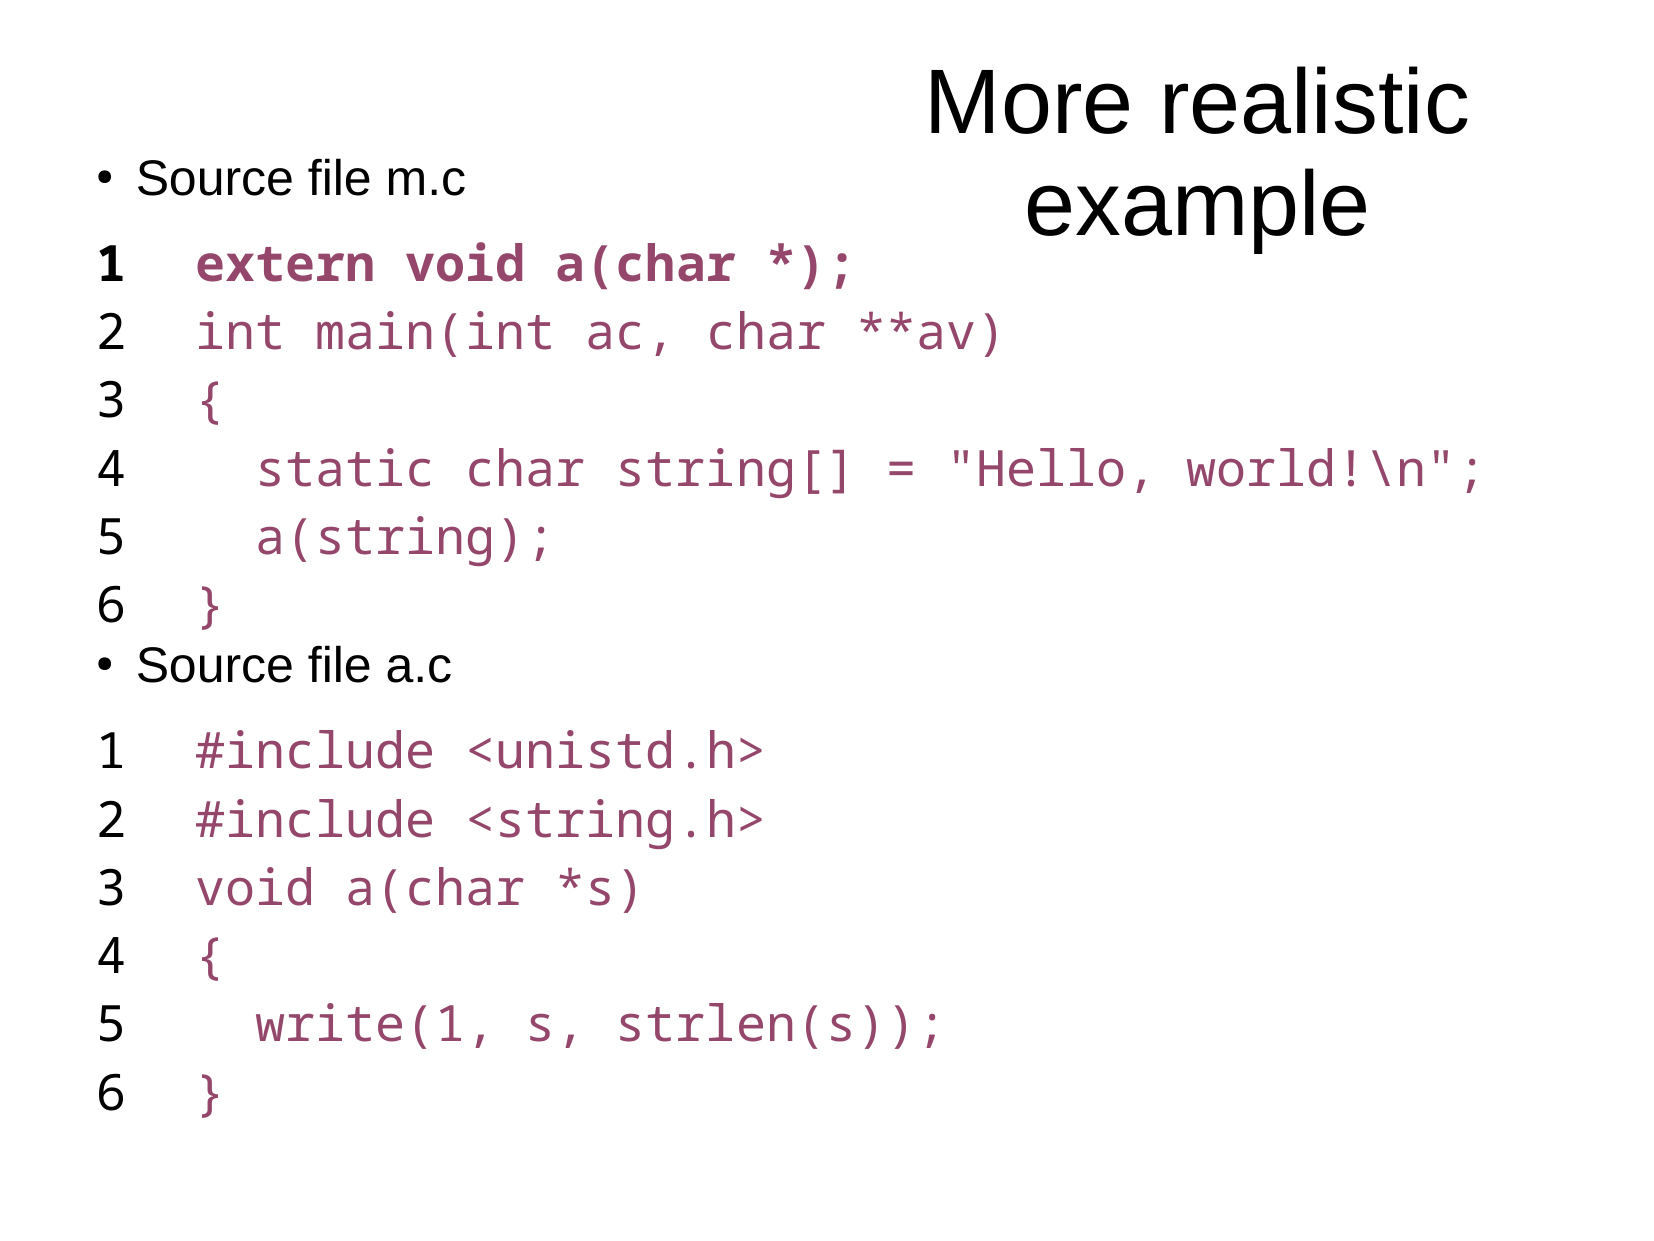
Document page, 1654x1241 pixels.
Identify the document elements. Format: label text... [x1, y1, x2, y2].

list Source file m.c extern void a(char *); int main(int ac, char **av) { static char string[] = "Hello, world!\n"; a(string); } Source file a.c #include <unistd.h> #include <string.h> void a(char *s) { write(1, s, strlen(s)); } [82, 150, 1571, 1126]
title More realistic example [825, 49, 1571, 150]
